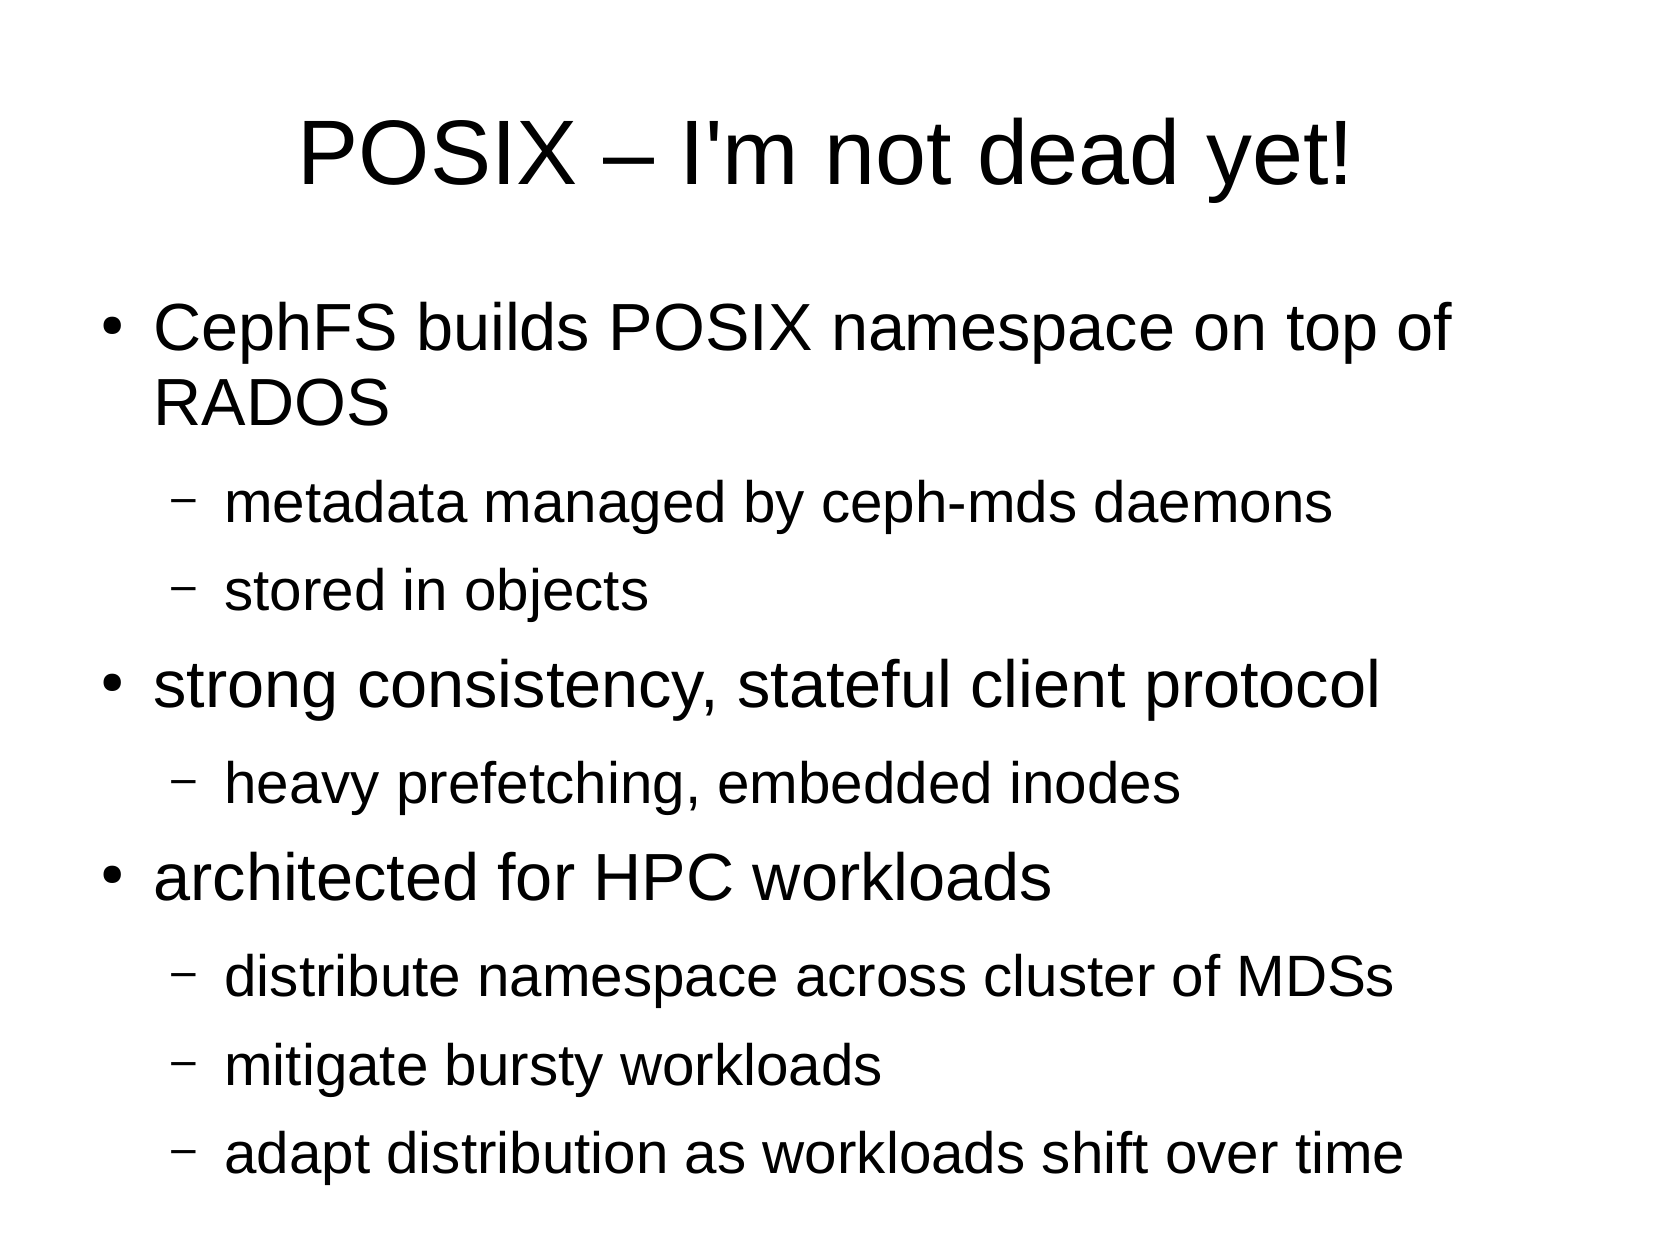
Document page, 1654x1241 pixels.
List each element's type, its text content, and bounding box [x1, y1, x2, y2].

title POSIX – I'm not dead yet! [82, 49, 1571, 257]
list CephFS builds POSIX namespace on top of RADOS metadata managed by ceph-mds daemons stored in objects strong consistency, stateful client protocol heavy prefetching, embedded inodes architected for HPC workloads distribute namespace across cluster of MDSs mitigate bursty workloads adapt distribution as workloads shift over time [82, 290, 1538, 1010]
